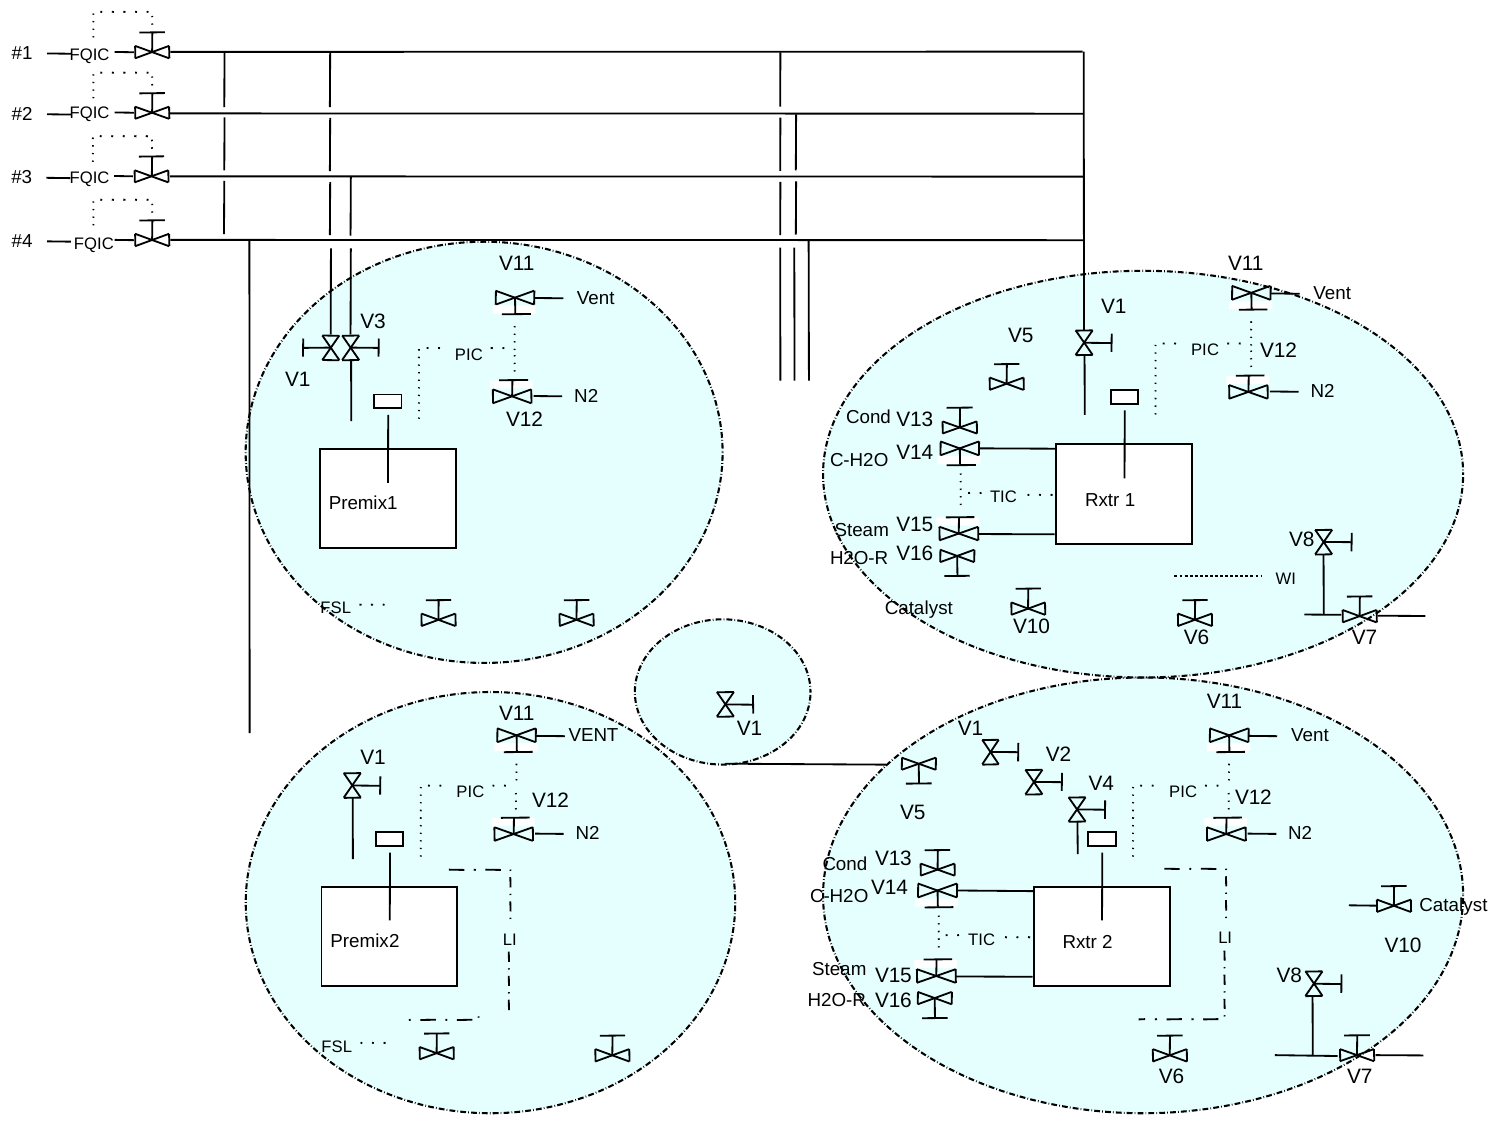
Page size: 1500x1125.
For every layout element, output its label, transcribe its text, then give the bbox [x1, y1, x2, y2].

text_box [823, 270, 1464, 1114]
text_box [1233, 288, 1246, 298]
text_box FQIC [69, 44, 110, 65]
text_box [354, 341, 377, 346]
text_box V5 [885, 790, 941, 832]
text_box [326, 337, 336, 344]
text_box [1257, 288, 1269, 297]
text_box TIC [990, 486, 1018, 507]
text_box [245, 692, 736, 1114]
text_box TIC [968, 928, 996, 949]
text_box [522, 733, 534, 740]
text_box V7 [1332, 1055, 1388, 1096]
text_box LI [1218, 927, 1233, 948]
text_box V6 [1144, 1055, 1199, 1096]
text_box Vent [576, 285, 615, 308]
text_box [948, 519, 958, 531]
text_box V16 [881, 532, 948, 573]
text_box [333, 337, 349, 359]
text_box V12 [1220, 776, 1287, 817]
text_box [1272, 287, 1286, 292]
text_box V8 [1274, 517, 1330, 559]
text_box Rxtr 1 [1084, 487, 1136, 511]
text_box V16 [860, 979, 927, 1020]
text_box Vent [1313, 280, 1352, 304]
text_box V11 [1213, 241, 1279, 283]
text_box V14 [881, 430, 948, 471]
text_box [840, 541, 881, 545]
text_box Premix2 [330, 928, 400, 951]
text_box #3 [11, 164, 33, 188]
text_box [927, 1001, 934, 1017]
text_box [943, 866, 953, 873]
text_box V15 [881, 503, 948, 532]
text_box [942, 886, 956, 895]
text_box [1308, 991, 1319, 995]
text_box V1 [270, 357, 326, 399]
text_box [985, 755, 996, 763]
text_box V11 [484, 692, 550, 733]
text_box [499, 733, 511, 740]
text_box [634, 619, 811, 765]
text_box V7 [1337, 616, 1393, 657]
text_box C-H2O [829, 448, 881, 471]
text_box [927, 852, 936, 867]
text_box V1 [1086, 285, 1142, 326]
text_box [927, 961, 935, 974]
text_box VENT [568, 723, 619, 746]
text_box [251, 241, 723, 663]
text_box [942, 972, 954, 980]
text_box V11 [1192, 680, 1258, 721]
text_box [271, 292, 329, 357]
text_box WI [1275, 567, 1297, 588]
text_box C-H2O [810, 883, 856, 907]
text_box V2 [1031, 732, 1086, 773]
text_box [963, 552, 973, 560]
text_box V11 [484, 241, 550, 283]
text_box Cond [846, 404, 881, 428]
text_box V10 [998, 604, 1065, 646]
text_box PIC [456, 780, 485, 801]
text_box V5 [993, 314, 1049, 355]
text_box Rxtr 2 [1062, 929, 1113, 953]
text_box [940, 994, 950, 1002]
text_box FQIC [69, 167, 110, 188]
text_box [332, 278, 349, 335]
text_box LI [502, 928, 518, 949]
text_box V15 [860, 953, 927, 979]
text_box V12 [517, 779, 584, 820]
text_box V12 [1245, 328, 1312, 370]
text_box FSL [321, 1035, 353, 1056]
text_box V12 [491, 398, 558, 439]
text_box V10 [1369, 924, 1437, 965]
text_box V14 [856, 866, 923, 907]
text_box #4 [11, 228, 33, 251]
text_box [1079, 346, 1089, 354]
text_box V1 [722, 706, 778, 747]
text_box Steam [834, 517, 881, 541]
text_box V1 [943, 706, 999, 747]
text_box [326, 351, 336, 359]
text_box [923, 887, 933, 894]
text_box Vent [1291, 723, 1329, 746]
text_box PIC [1169, 780, 1198, 801]
text_box N2 [574, 383, 599, 406]
text_box [964, 529, 977, 538]
text_box FQIC [69, 102, 110, 123]
text_box [1079, 332, 1089, 339]
text_box H2O-R [829, 545, 881, 569]
text_box N2 [1288, 820, 1313, 844]
text_box #1 [11, 40, 33, 64]
text_box [848, 980, 860, 987]
text_box [823, 875, 856, 883]
text_box Catalyst [1419, 892, 1488, 915]
text_box #2 [11, 101, 33, 124]
text_box V4 [1073, 761, 1129, 803]
text_box Catalyst [884, 595, 954, 619]
text_box N2 [1310, 378, 1335, 402]
text_box V3 [345, 299, 401, 341]
text_box Cond [822, 851, 860, 875]
text_box H2O-R [807, 987, 860, 1011]
text_box FSL [320, 597, 352, 618]
text_box V13 [860, 837, 927, 878]
text_box V13 [881, 398, 948, 430]
text_box [345, 351, 356, 359]
text_box V1 [345, 735, 401, 776]
text_box PIC [454, 343, 483, 364]
text_box Premix1 [328, 490, 398, 514]
text_box N2 [575, 820, 600, 844]
text_box [304, 349, 328, 357]
text_box V6 [1169, 616, 1225, 657]
text_box FQIC [73, 232, 115, 253]
text_box PIC [1191, 338, 1220, 359]
text_box V8 [1261, 953, 1317, 994]
text_box Steam [812, 956, 860, 980]
